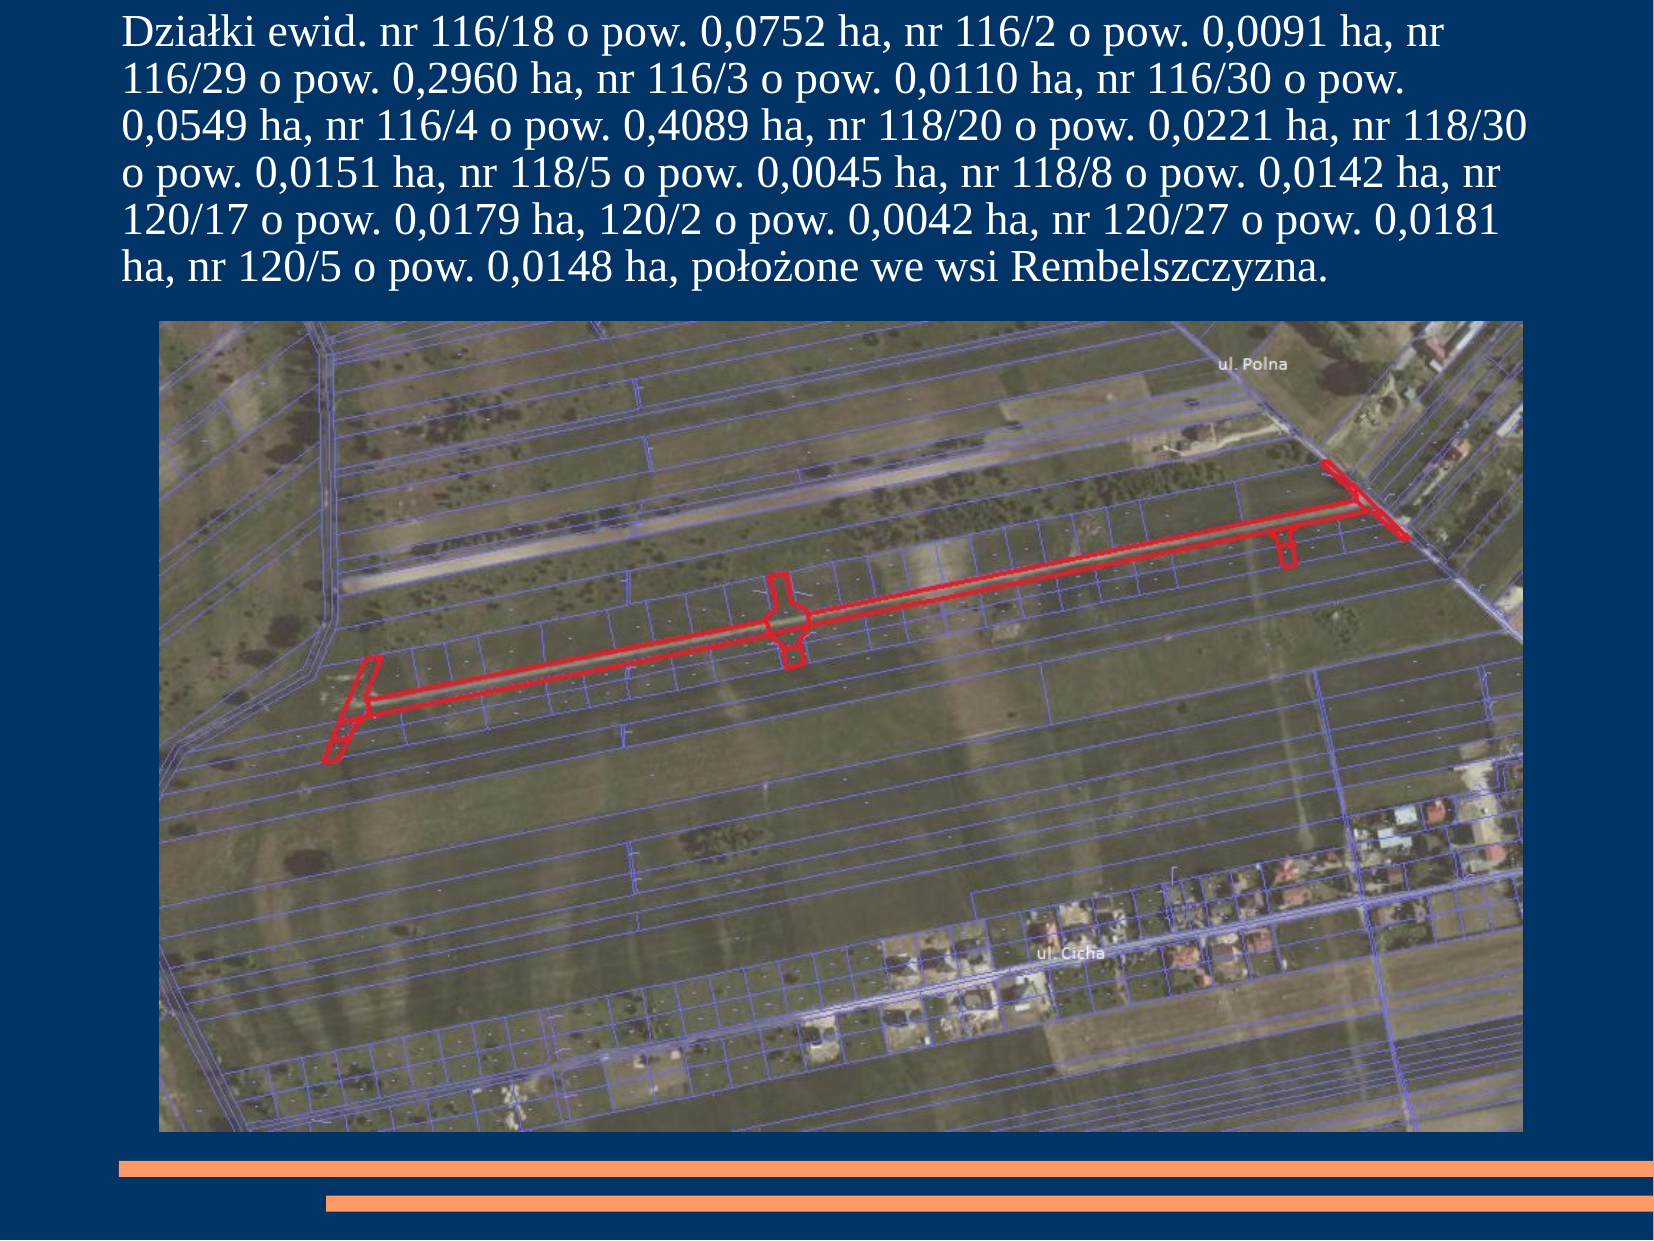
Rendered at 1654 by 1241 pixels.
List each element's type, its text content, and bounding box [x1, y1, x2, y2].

title Działki ewid. nr 116/18 o pow. 0,0752 ha, nr 116/2 o pow. 0,0091 ha, nr 116/29 o pow. 0,2960 ha, nr 116/3 o pow. 0,0110 ha, nr 116/30 o pow. 0,0549 ha, nr 116/4 o pow. 0,4089 ha, nr 118/20 o pow. 0,0221 ha, nr 118/30 o pow. 0,0151 ha, nr 118/5 o pow. 0,0045 ha, nr 118/8 o pow. 0,0142 ha, nr 120/17 o pow. 0,0179 ha, 120/2 o pow. 0,0042 ha, nr 120/27 o pow. 0,0181 ha, nr 120/5 o pow. 0,0148 ha, położone we wsi Rembelszczyzna. [121, 5, 1534, 294]
picture [159, 321, 1523, 1132]
